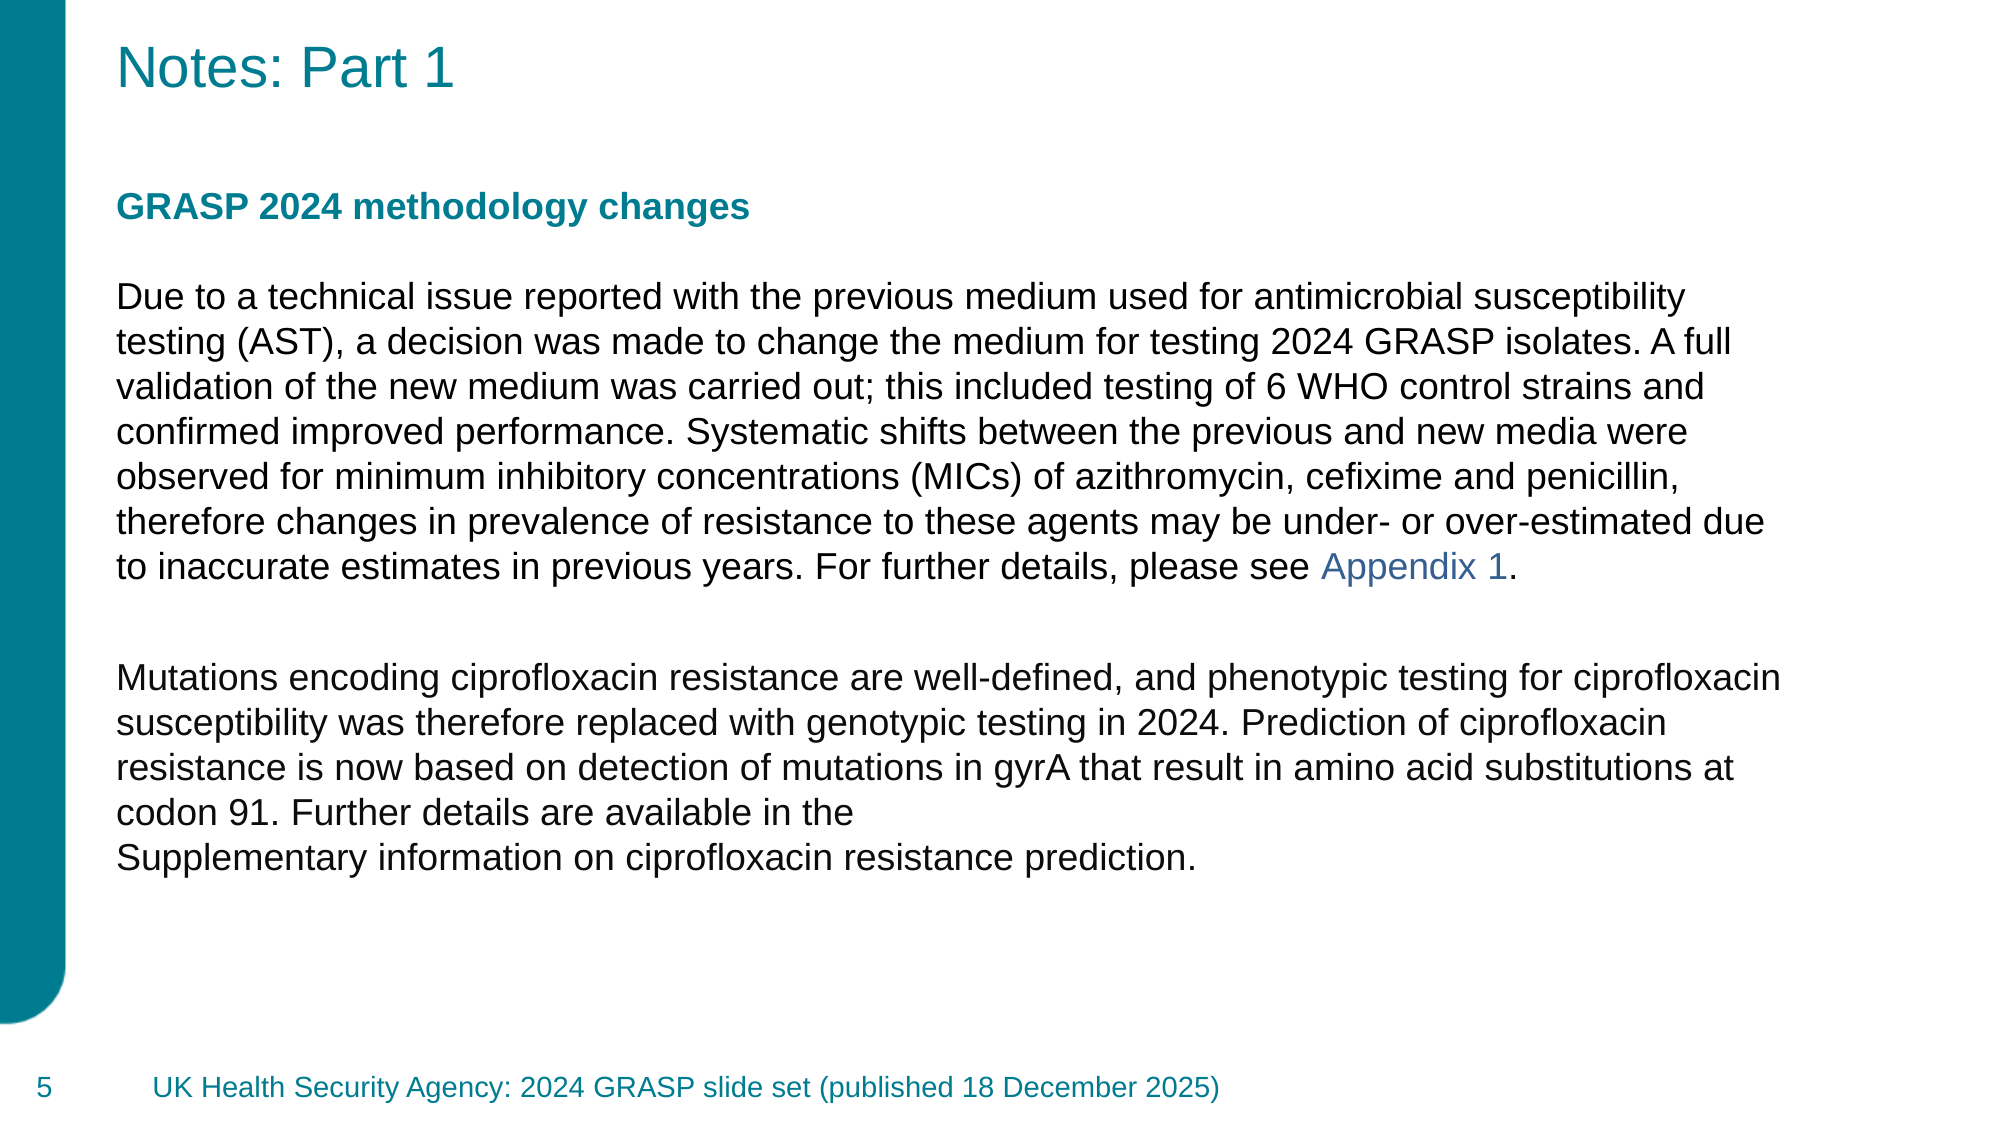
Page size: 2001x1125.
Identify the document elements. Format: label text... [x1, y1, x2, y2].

text_box [21, 1056, 120, 1117]
title Notes: Part 1 [101, 29, 1926, 114]
list GRASP 2024 methodology changes Due to a technical issue reported with the previous medium used for antimicrobial susceptibility testing (AST), a decision was made to change the medium for testing 2024 GRASP isolates. A full validation of the new medium was carried out; this included testing of 6 WHO control strains and confirmed improved performance. Systematic shifts between the previous and new media were observed for minimum inhibitory concentrations (MICs) of azithromycin, cefixime and penicillin, therefore changes in prevalence of resistance to these agents may be under- or over-estimated due to inaccurate estimates in previous years. For further details, please see Appendix 1. Mutations encoding ciprofloxacin resistance are well-defined, and phenotypic testing for ciprofloxacin susceptibility was therefore replaced with genotypic testing in 2024. Prediction of ciprofloxacin resistance is now based on detection of mutations in gyrA that result in amino acid substitutions at codon 91. Further details are available in the Supplementary information on ciprofloxacin resistance prediction. [101, 134, 1813, 972]
text_box UK Health Security Agency: 2024 GRASP slide set (published 18 December 2025) [137, 1056, 1780, 1116]
